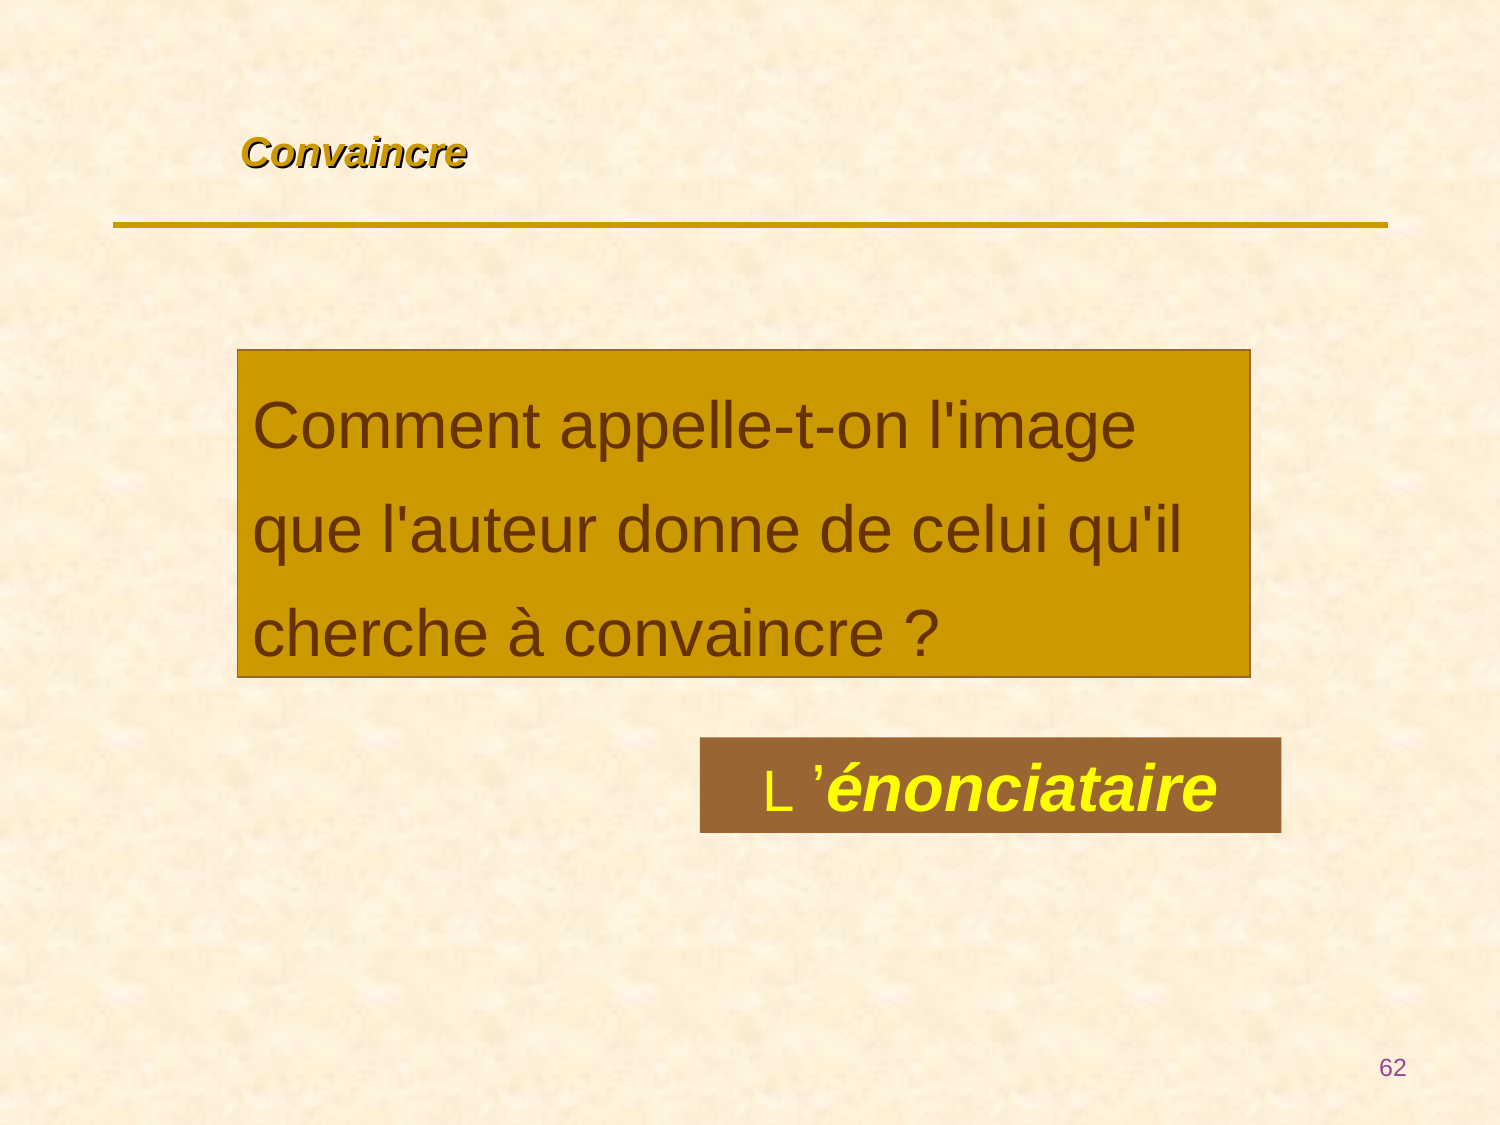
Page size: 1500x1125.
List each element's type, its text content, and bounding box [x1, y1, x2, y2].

text_box Convaincre [225, 116, 483, 183]
picture [0, 0, 1500, 1125]
text_box L ’énonciataire [699, 737, 1282, 833]
text_box Comment appelle-t-on l'image que l'auteur donne de celui qu'il cherche à convaincre ? [237, 349, 1251, 678]
